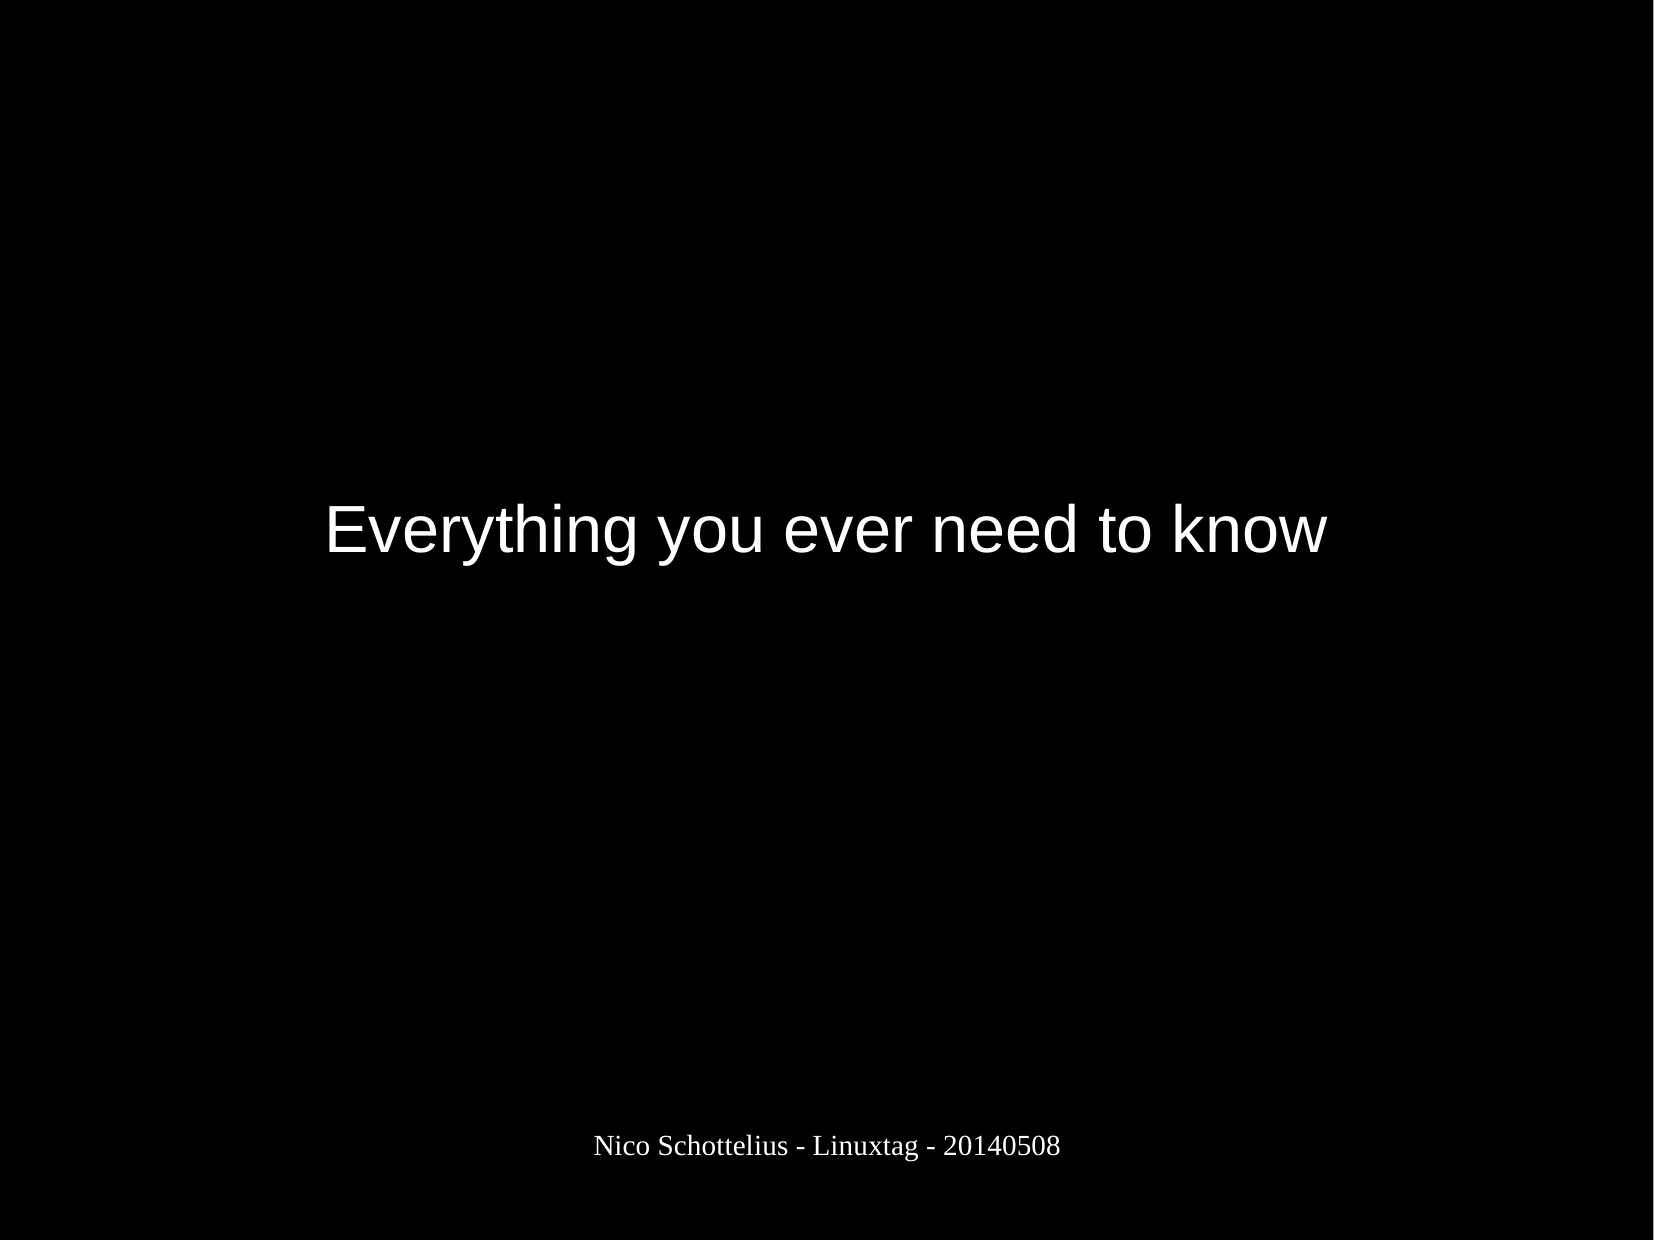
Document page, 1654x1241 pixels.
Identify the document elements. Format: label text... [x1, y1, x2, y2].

subtitle Everything you ever need to know [82, 49, 1571, 1010]
